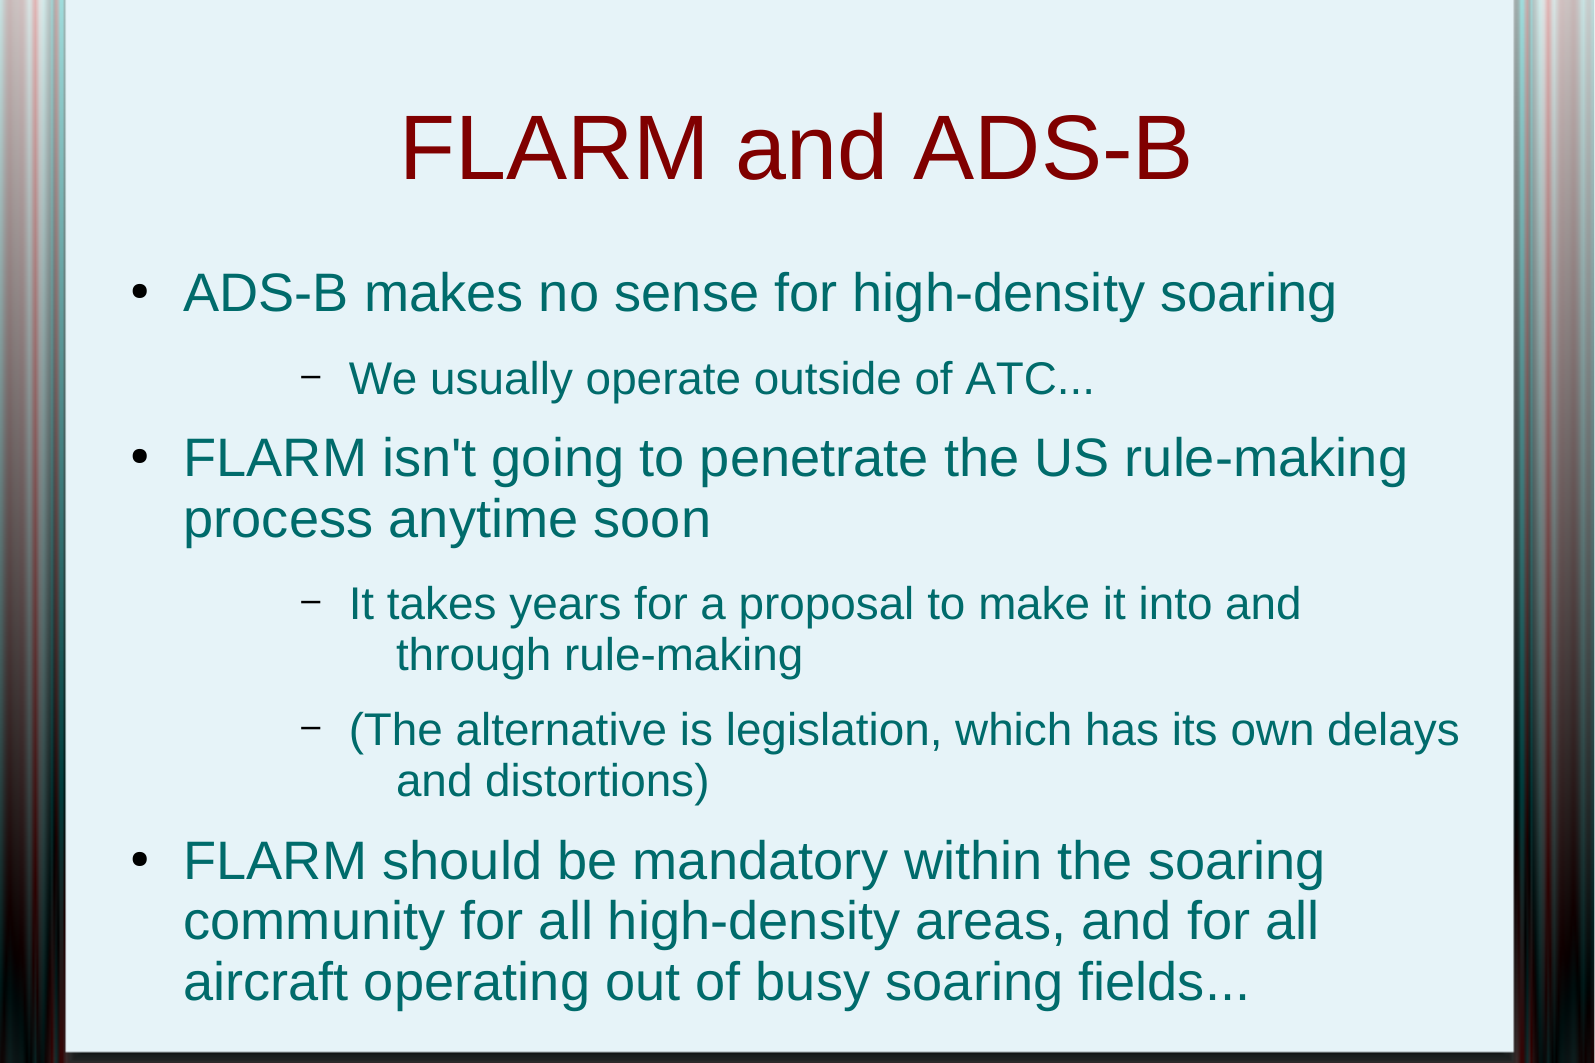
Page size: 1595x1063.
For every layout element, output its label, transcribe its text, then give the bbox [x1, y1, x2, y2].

title FLARM and ADS-B [113, 75, 1481, 220]
list ADS-B makes no sense for high-density soaring We usually operate outside of ATC... FLARM isn't going to penetrate the US rule-making process anytime soon It takes years for a proposal to make it into and through rule-making (The alternative is legislation, which has its own delays and distortions) FLARM should be mandatory within the soaring community for all high-density areas, and for all aircraft operating out of busy soaring fields... [112, 262, 1463, 1013]
picture [0, 0, 1595, 1063]
